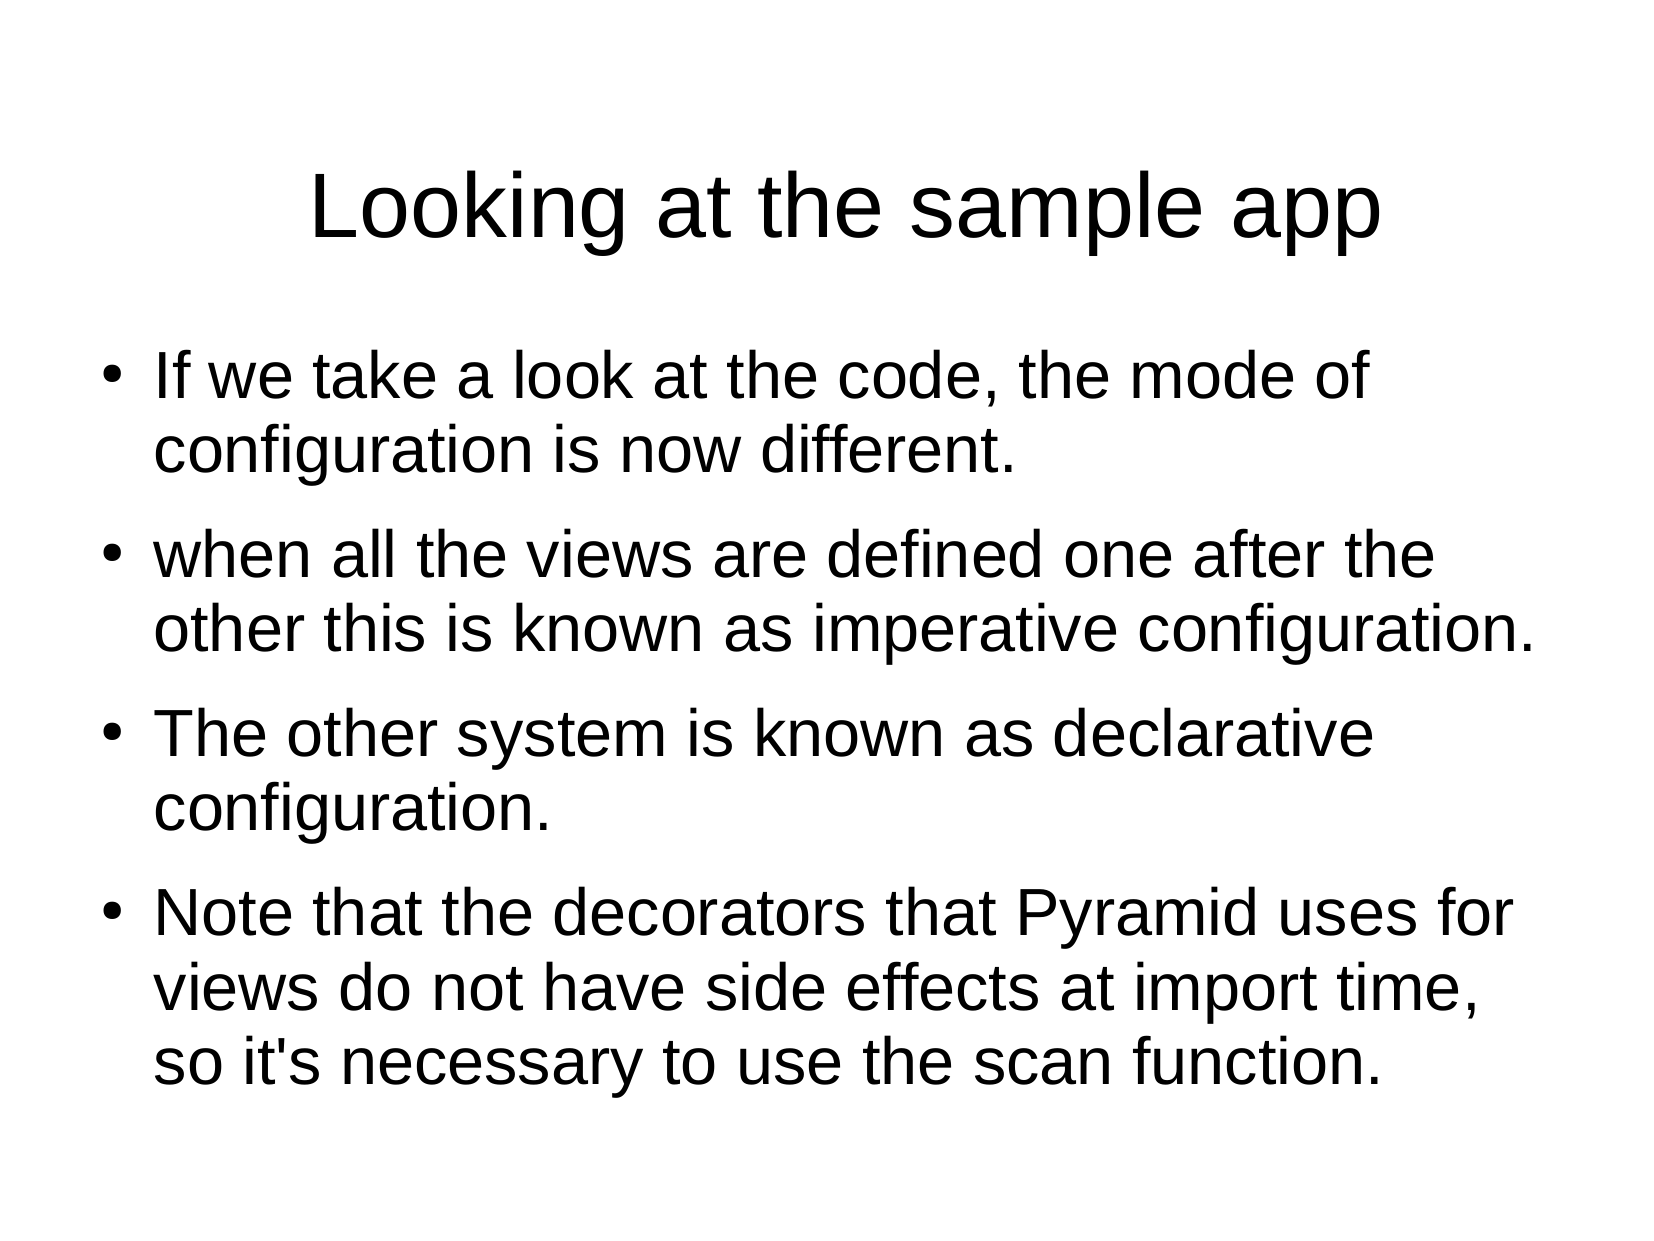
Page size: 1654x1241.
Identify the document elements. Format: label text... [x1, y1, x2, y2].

title Looking at the sample app [82, 112, 1612, 301]
list If we take a look at the code, the mode of configuration is now different. when all the views are defined one after the other this is known as imperative configuration. The other system is known as declarative configuration. Note that the decorators that Pyramid uses for views do not have side effects at import time, so it's necessary to use the scan function. [82, 337, 1571, 1157]
